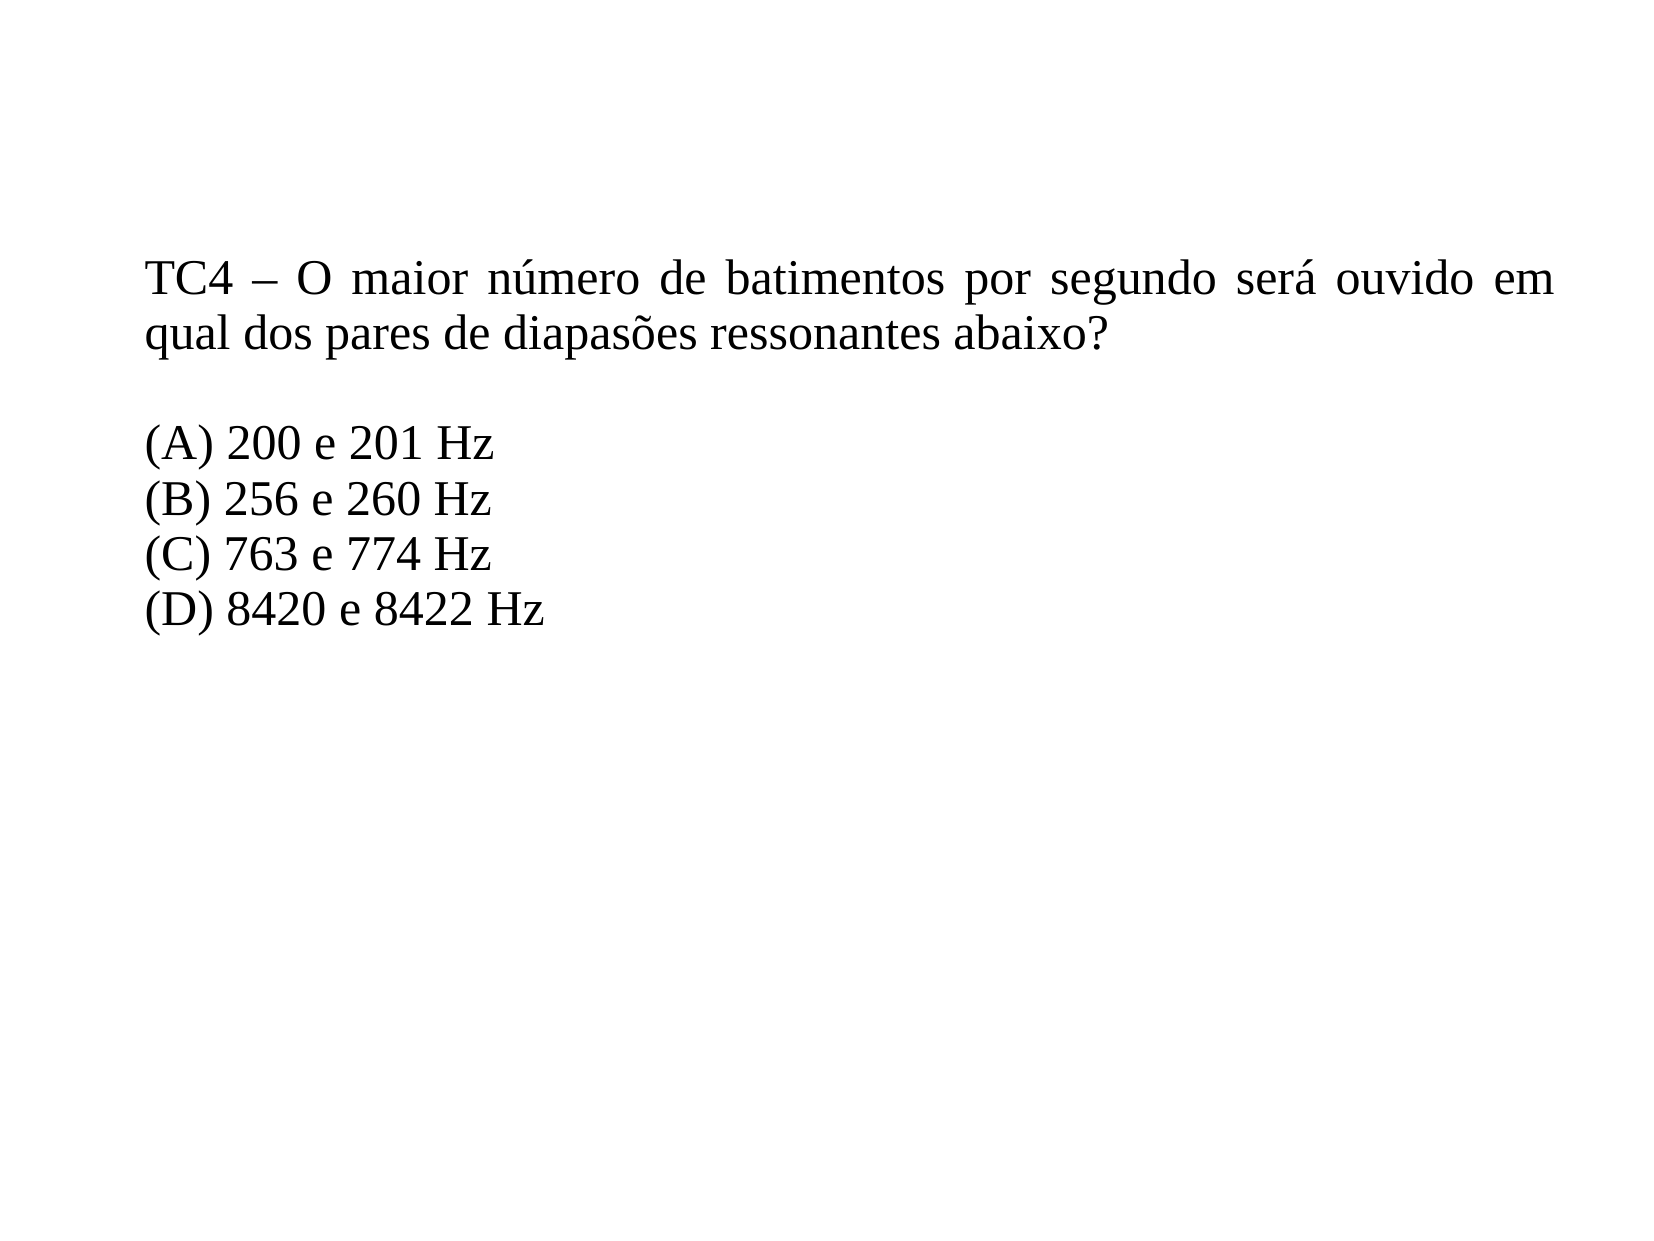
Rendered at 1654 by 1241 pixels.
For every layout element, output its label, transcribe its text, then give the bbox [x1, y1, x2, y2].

text_box TC4 – O maior número de batimentos por segundo será ouvido em qual dos pares de diapasões ressonantes abaixo? (A) 200 e 201 Hz (B) 256 e 260 Hz (C) 763 e 774 Hz (D) 8420 e 8422 Hz [129, 242, 1571, 815]
